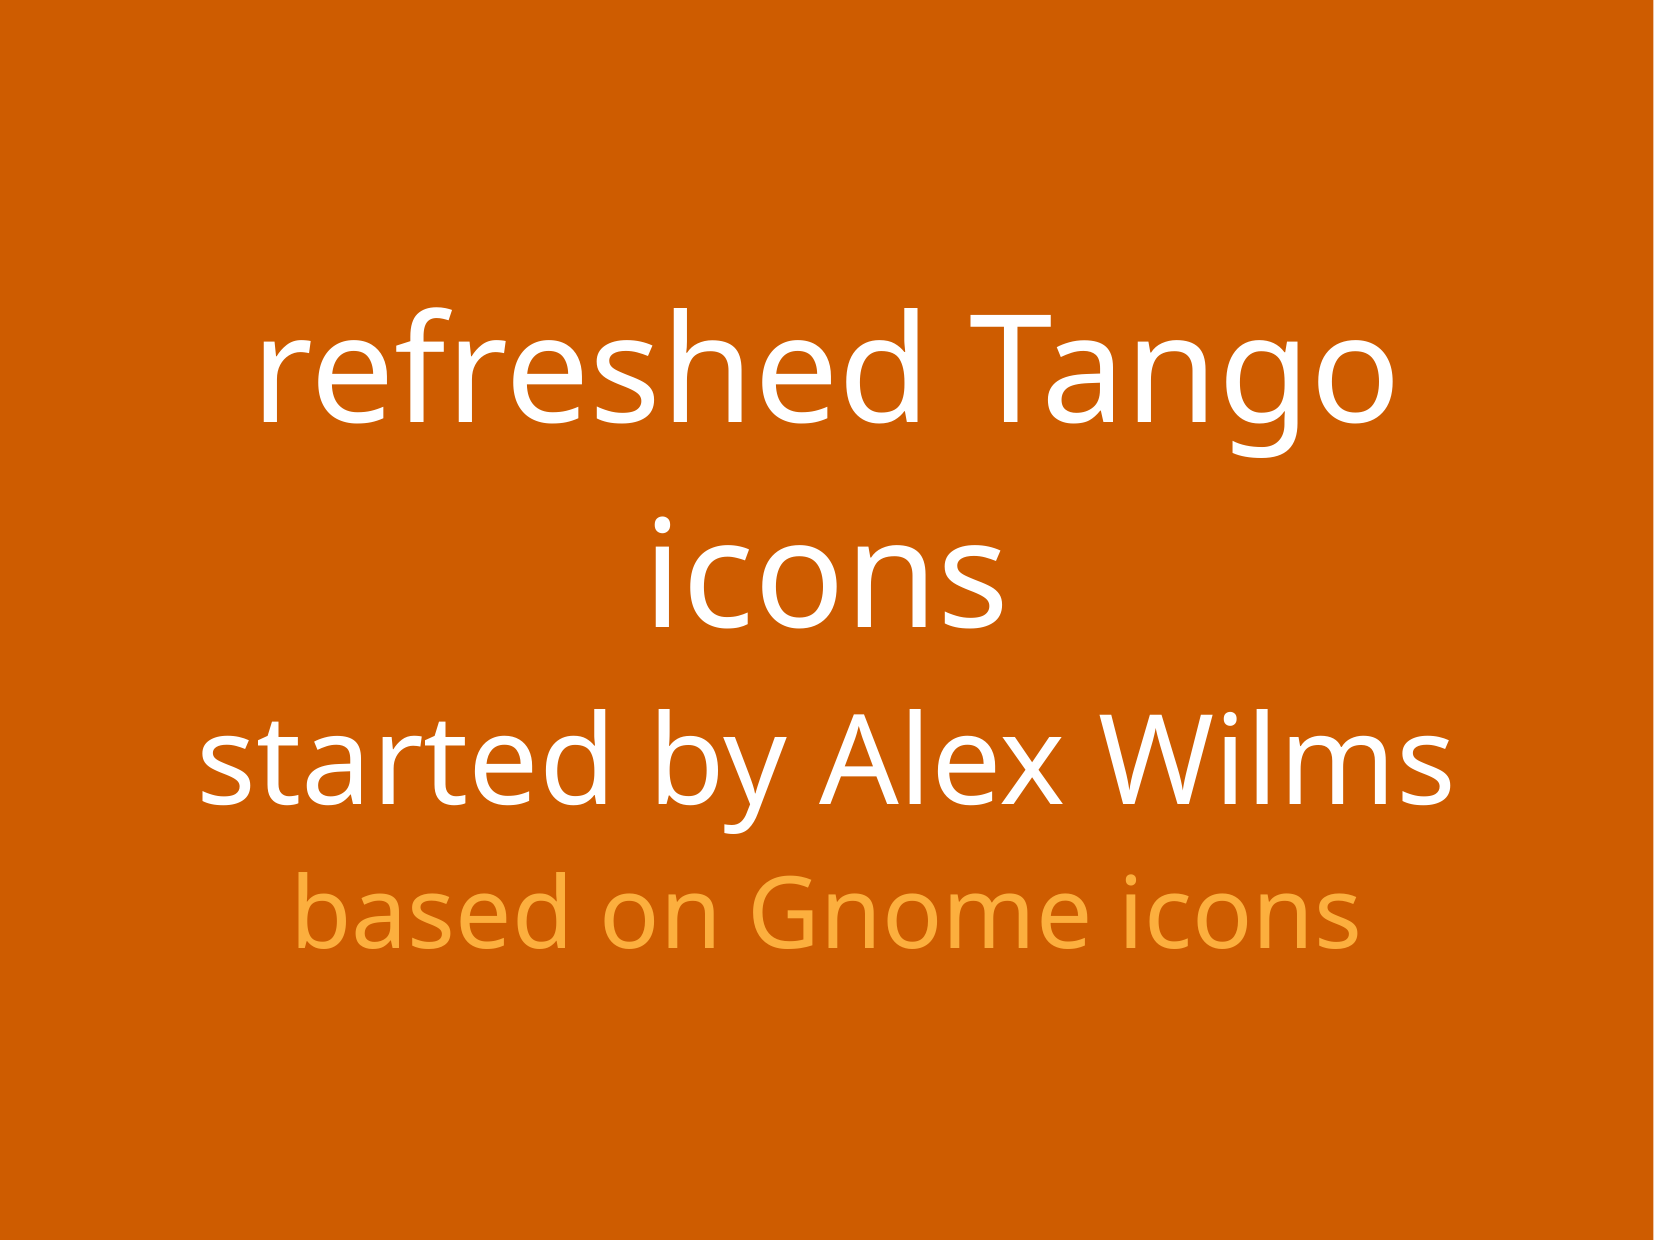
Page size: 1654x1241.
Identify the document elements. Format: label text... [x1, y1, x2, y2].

title refreshed Tango icons started by Alex Wilms based on Gnome icons [82, 395, 1571, 846]
